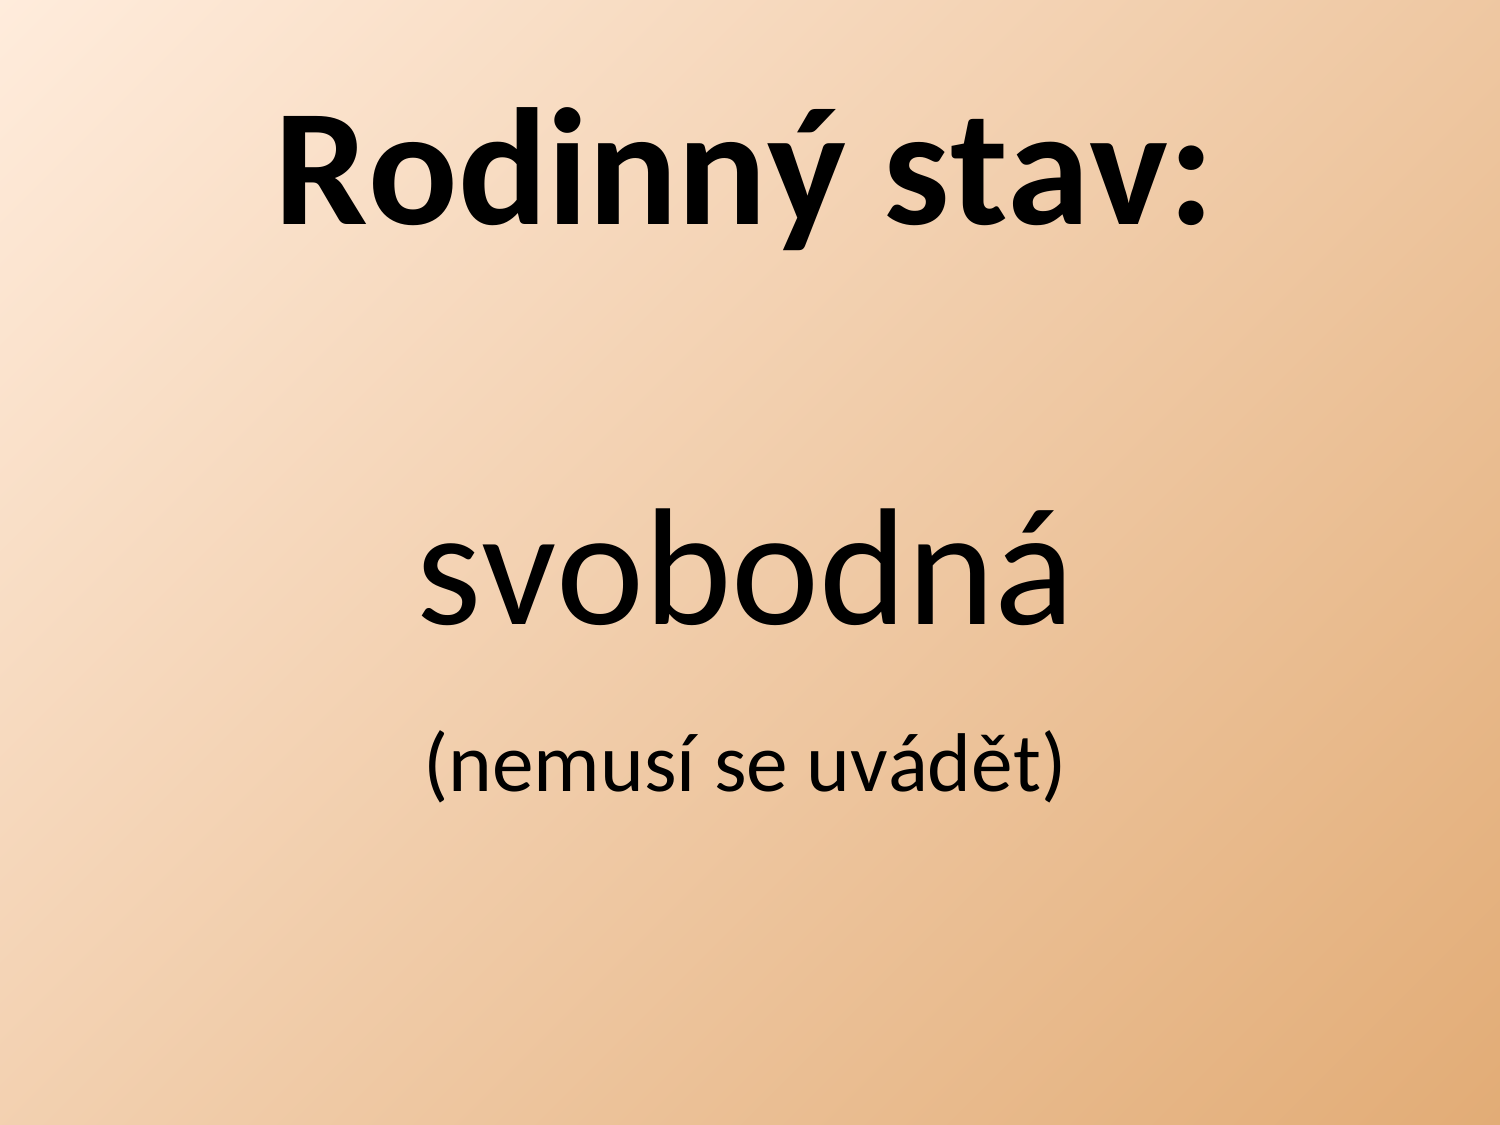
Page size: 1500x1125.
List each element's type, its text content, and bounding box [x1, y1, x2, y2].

title Rodinný stav: svobodná (nemusí se uvádět) [70, 50, 1421, 1125]
